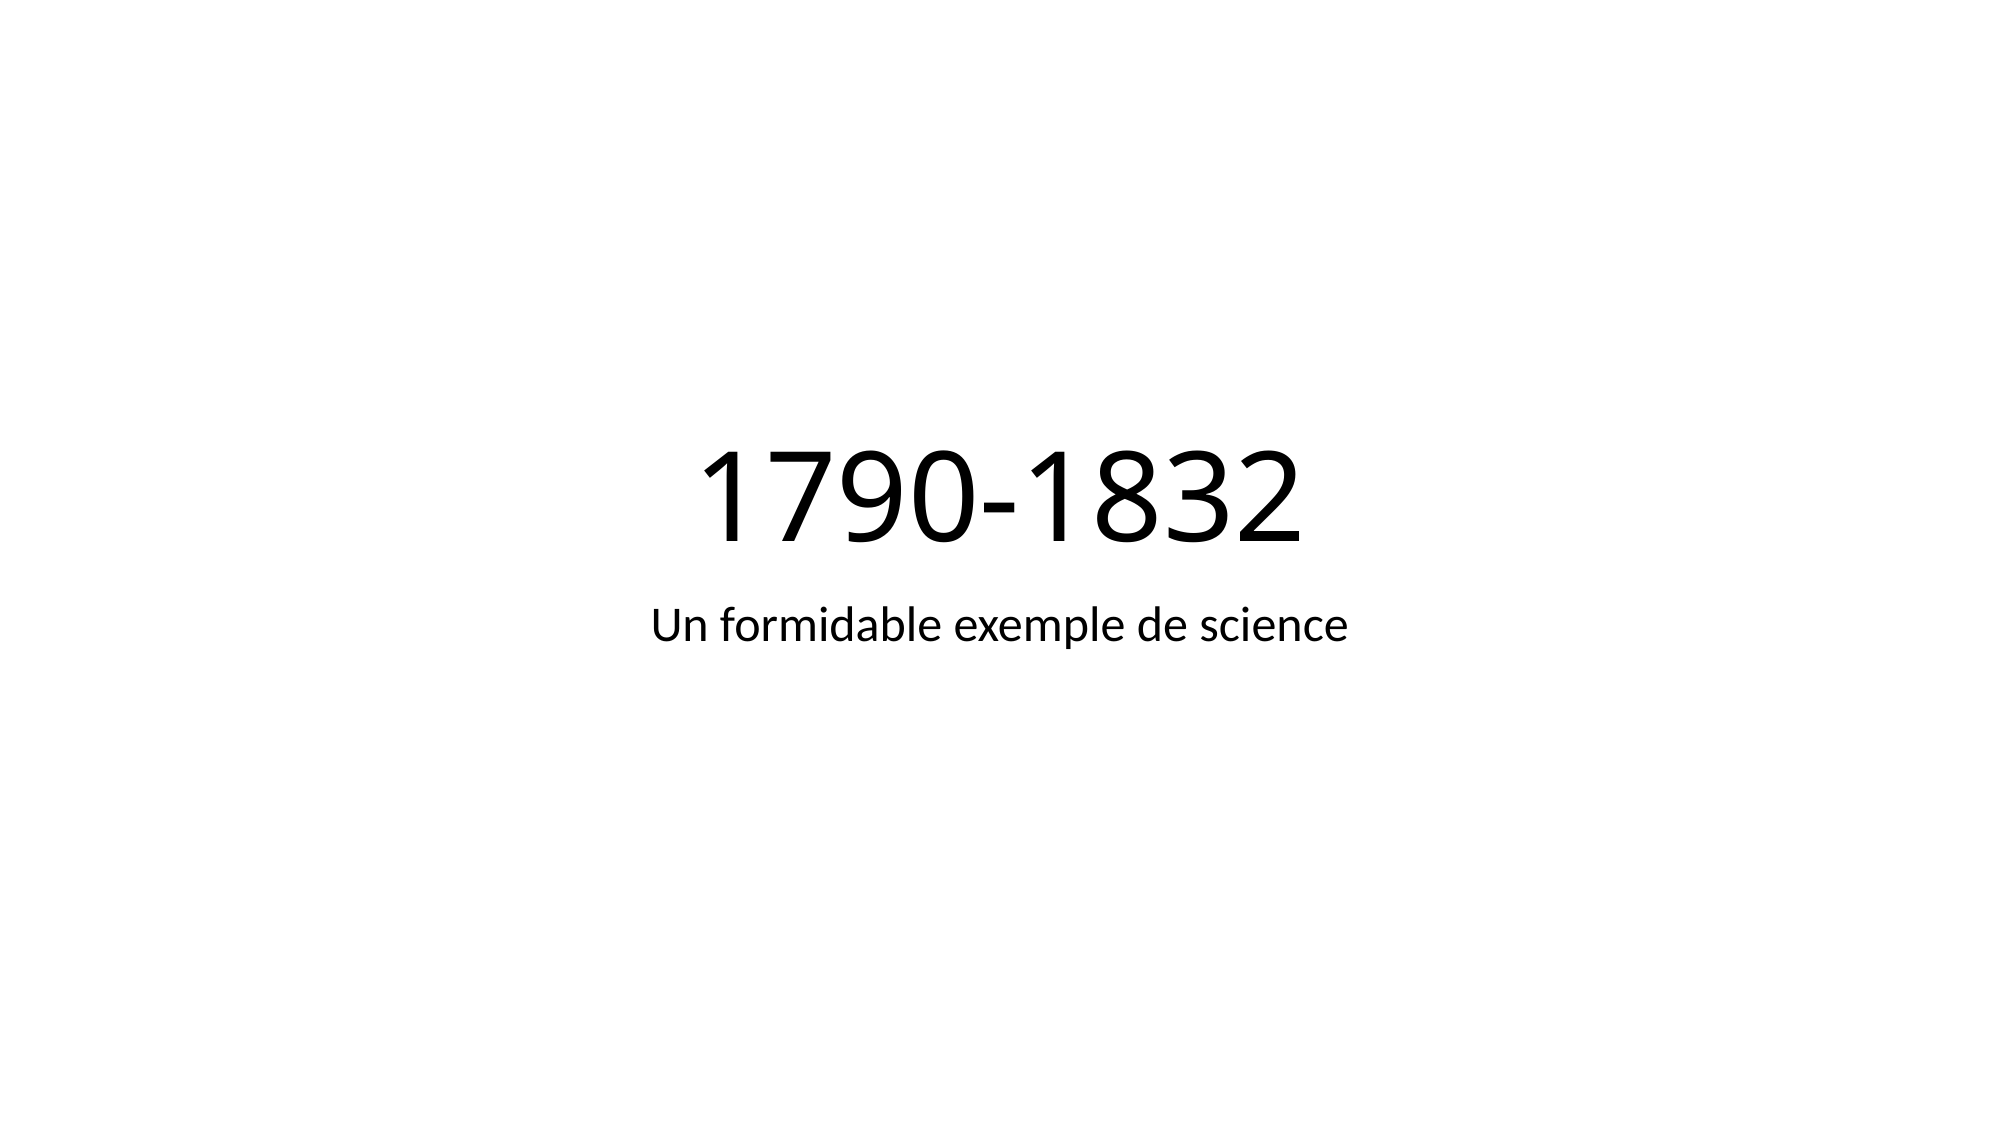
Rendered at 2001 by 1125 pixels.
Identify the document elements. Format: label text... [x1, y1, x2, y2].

subtitle Un formidable exemple de science [249, 590, 1750, 863]
title 1790-1832 [249, 184, 1750, 576]
